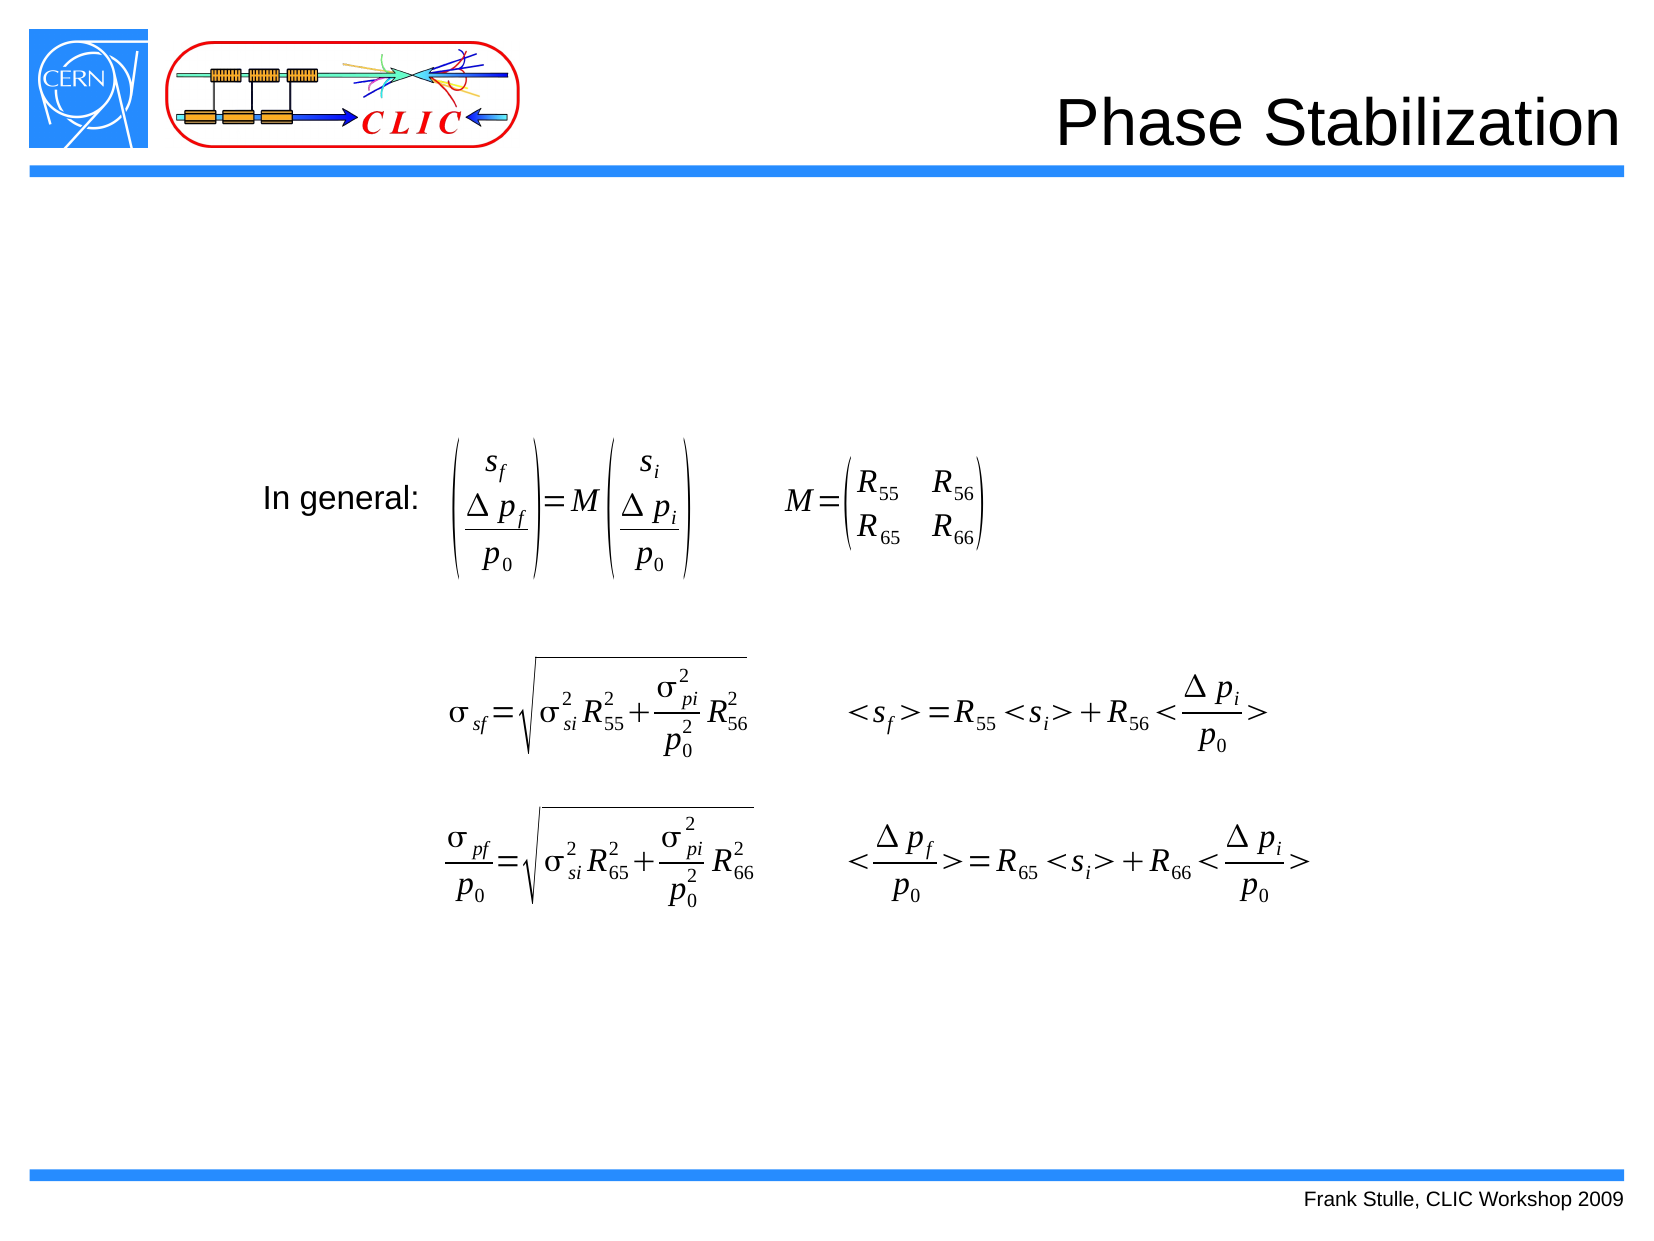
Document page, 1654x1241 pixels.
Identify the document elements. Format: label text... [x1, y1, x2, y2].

chart [437, 652, 1320, 912]
picture [165, 41, 520, 79]
chart [444, 435, 993, 582]
picture [29, 29, 148, 148]
title Phase Stabilization [134, 79, 1623, 166]
text_box In general: [248, 472, 436, 525]
